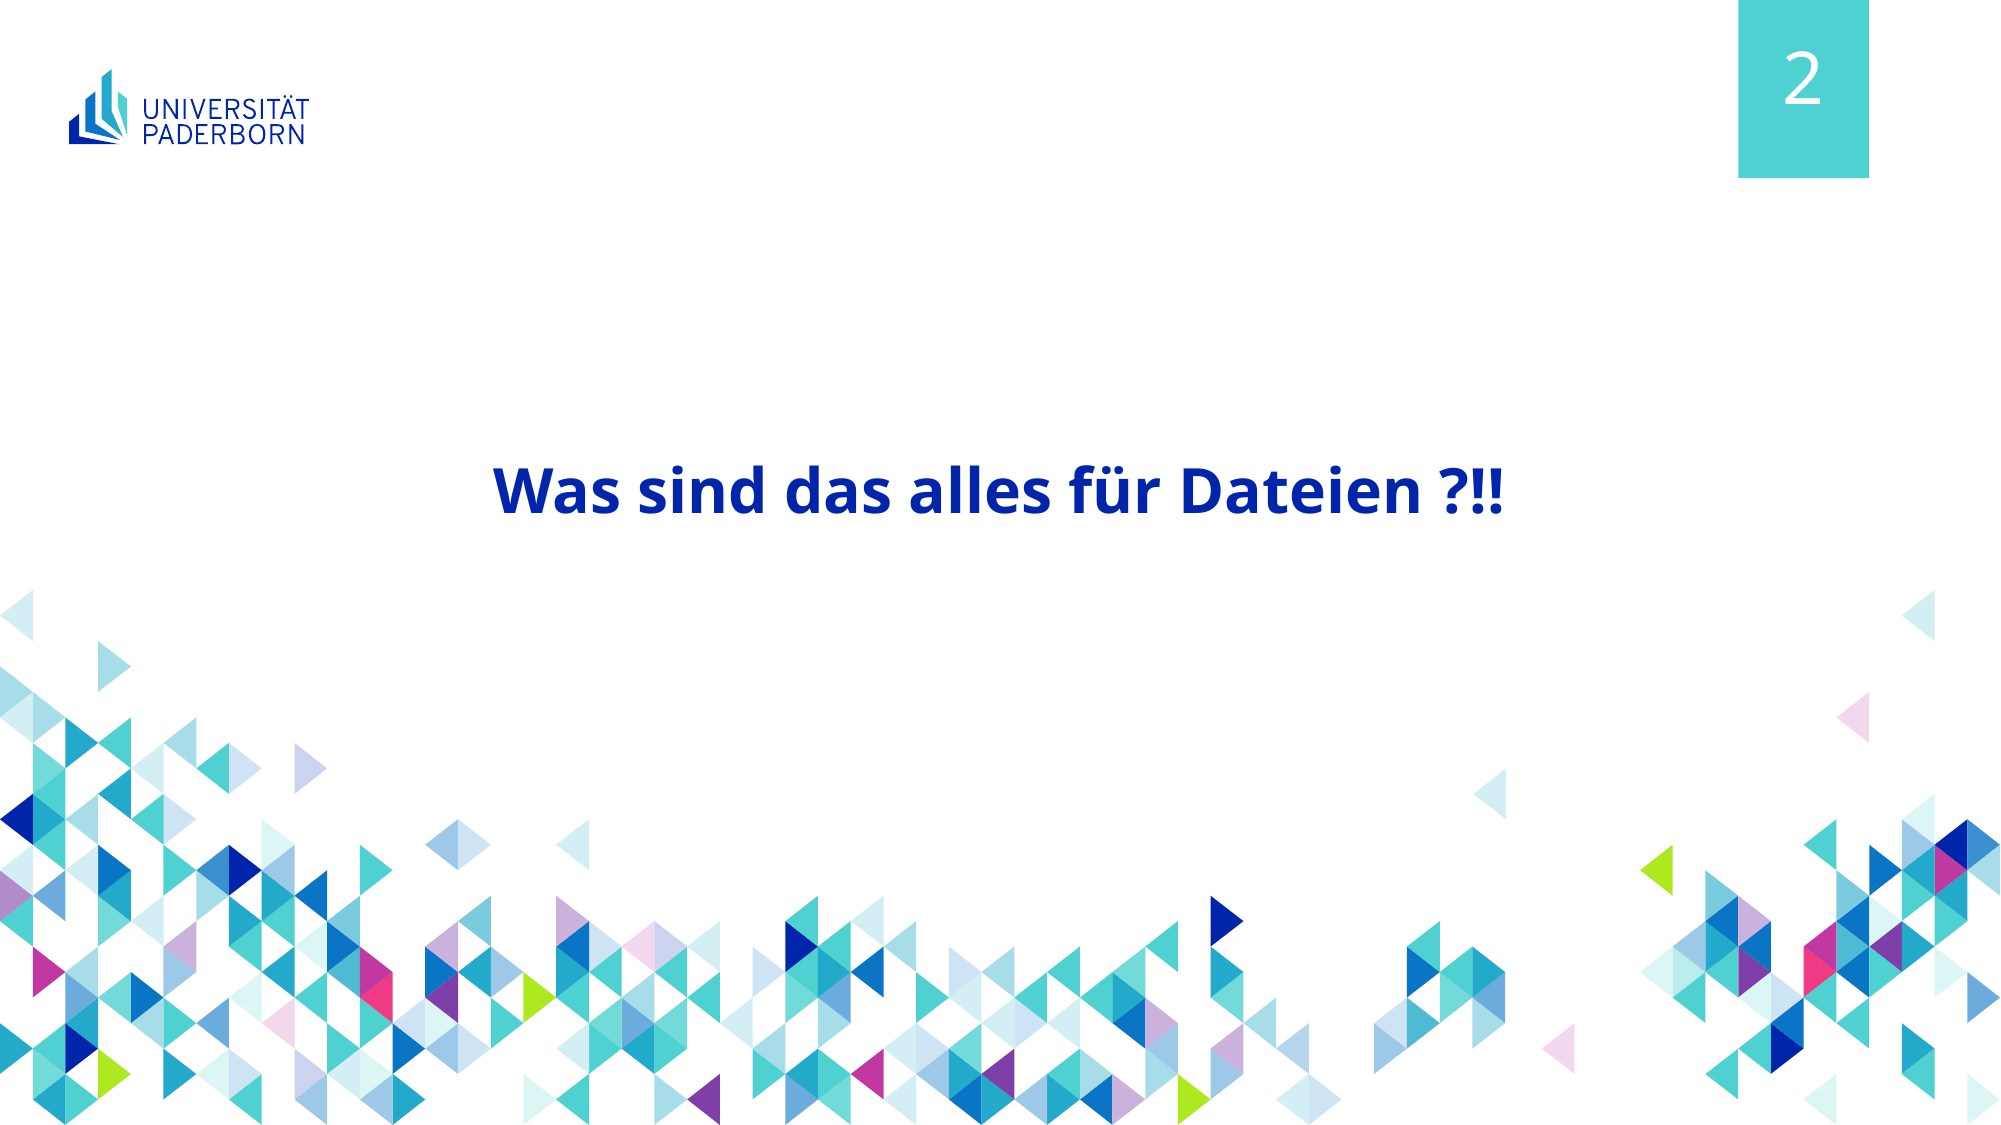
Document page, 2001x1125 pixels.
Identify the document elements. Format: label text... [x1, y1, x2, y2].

title Was sind das alles für Dateien ?!! [403, 451, 1597, 700]
list 2 [1738, 0, 1870, 179]
